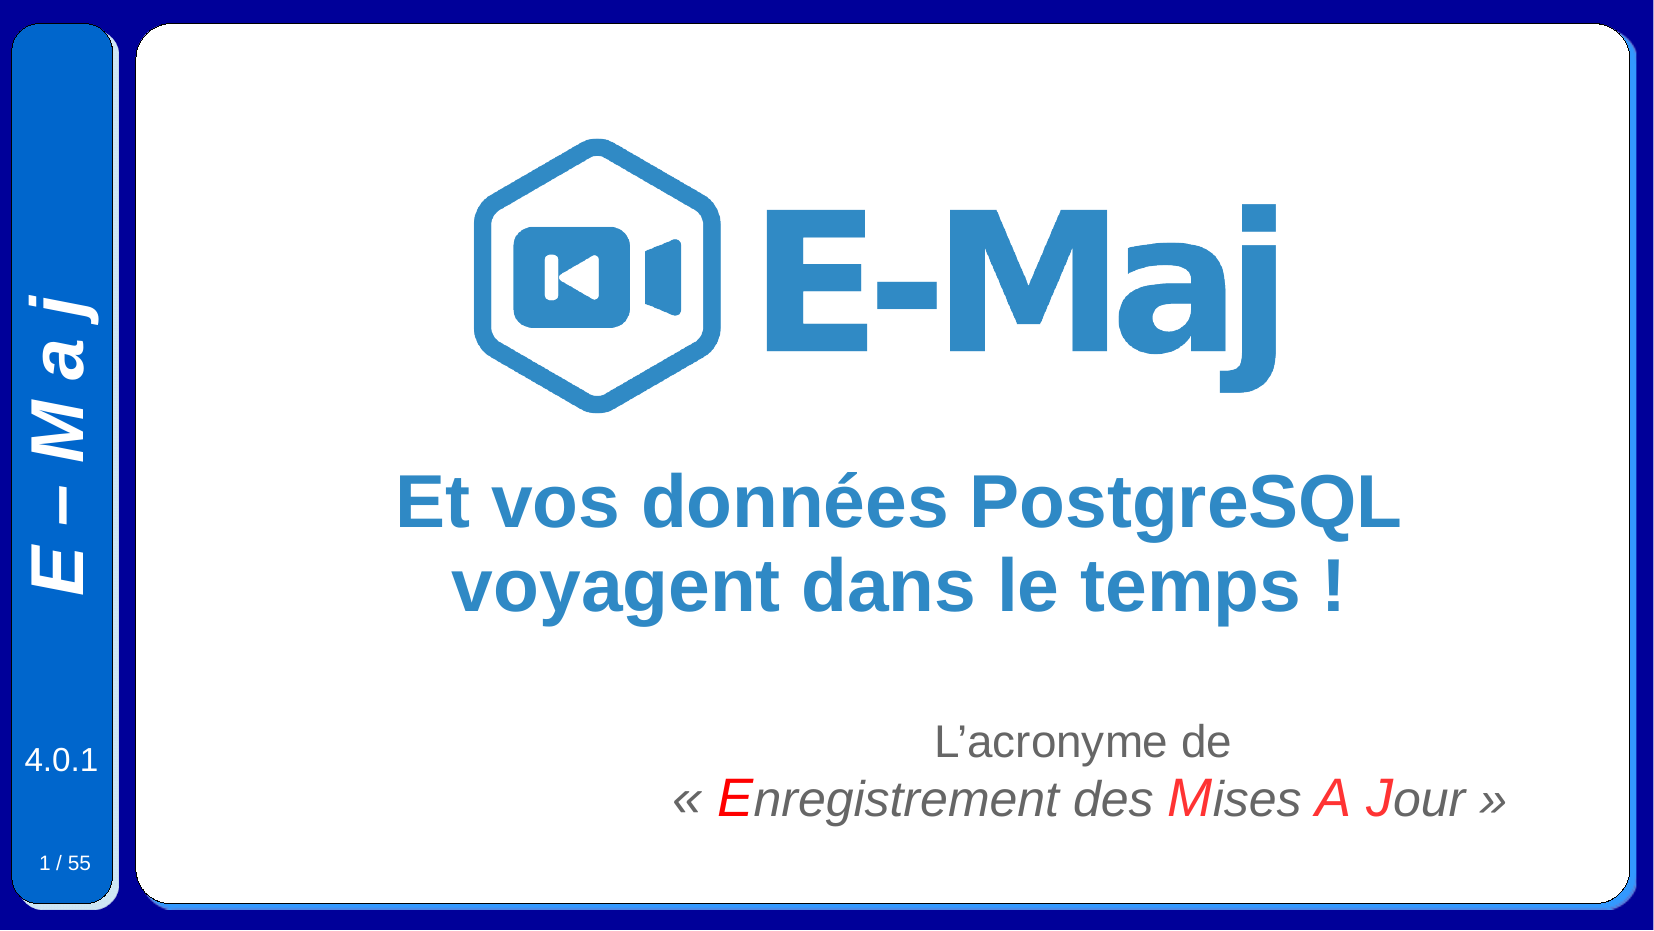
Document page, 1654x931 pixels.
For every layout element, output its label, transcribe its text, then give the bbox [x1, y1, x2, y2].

subtitle Et vos données PostgreSQL voyagent dans le temps ! [194, 366, 1570, 832]
text_box L’acronyme de « Enregistrement des Mises A Jour » [602, 708, 1577, 875]
picture [472, 137, 1276, 414]
